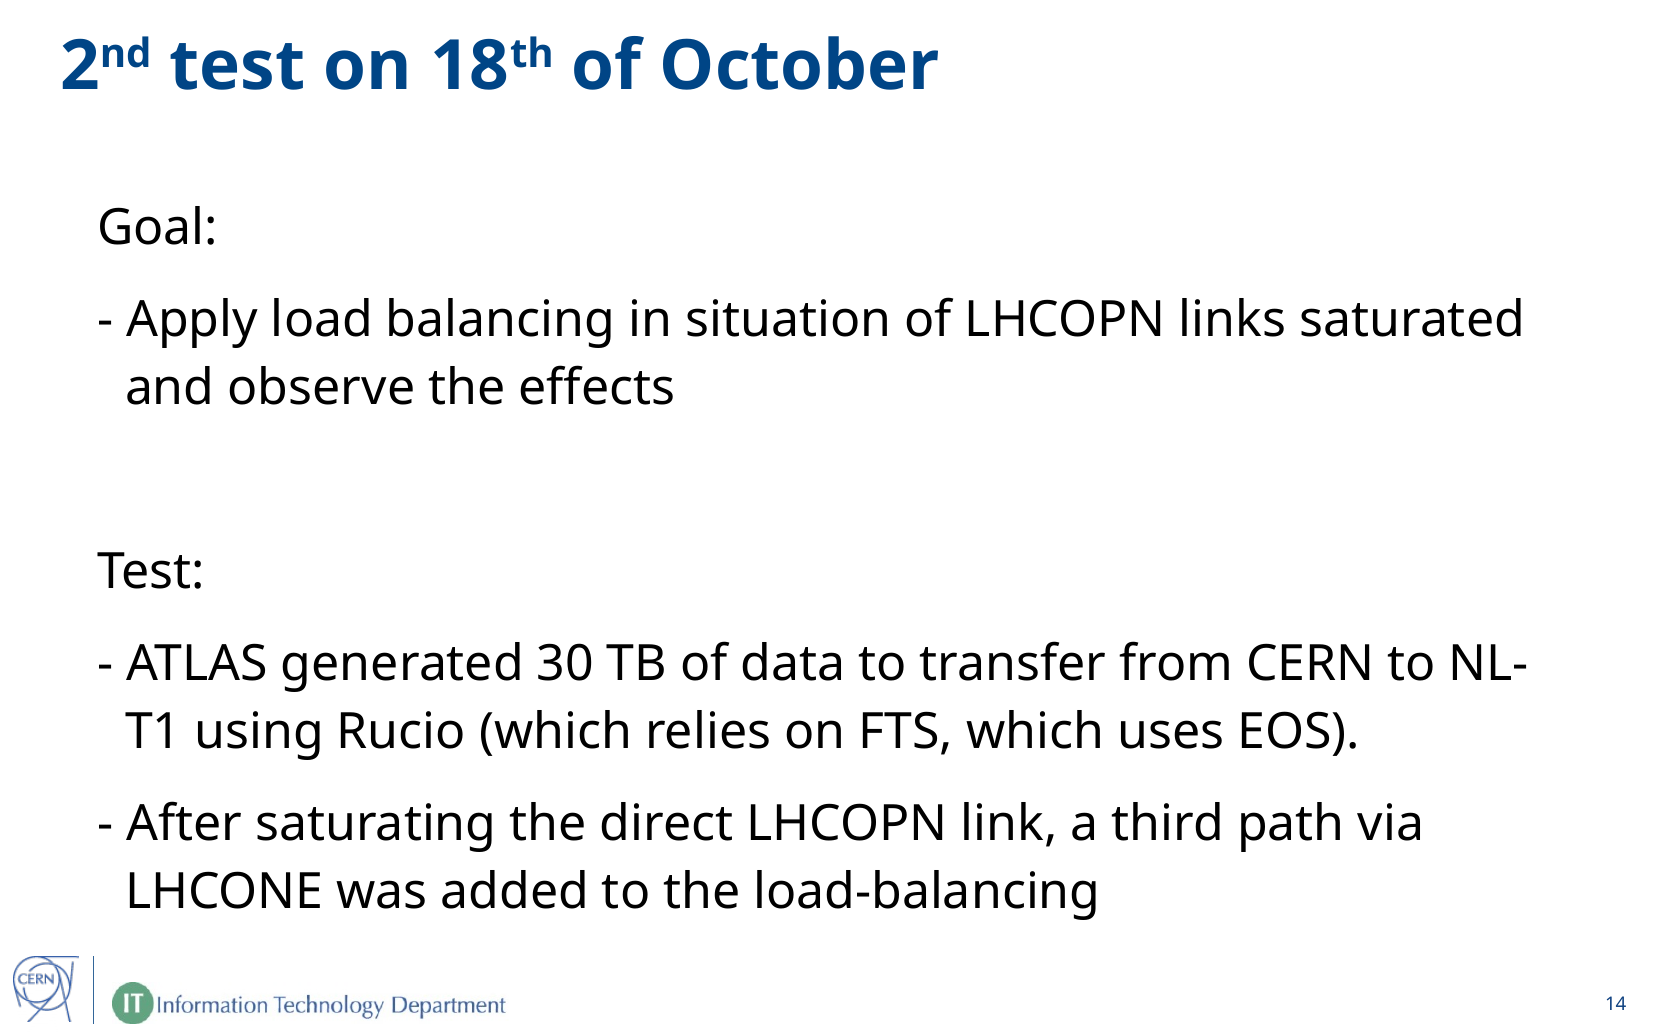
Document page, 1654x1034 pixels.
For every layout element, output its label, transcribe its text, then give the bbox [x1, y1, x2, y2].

picture [13, 956, 79, 1032]
text_box Goal: - Apply load balancing in situation of LHCOPN links saturated and observe the effects Test: - ATLAS generated 30 TB of data to transfer from CERN to NL-T1 using Rucio (which relies on FTS, which uses EOS). - After saturating the direct LHCOPN link, a third path via LHCONE was added to the load-balancing [82, 183, 1563, 1034]
title 2nd test on 18th of October [60, 0, 1528, 138]
